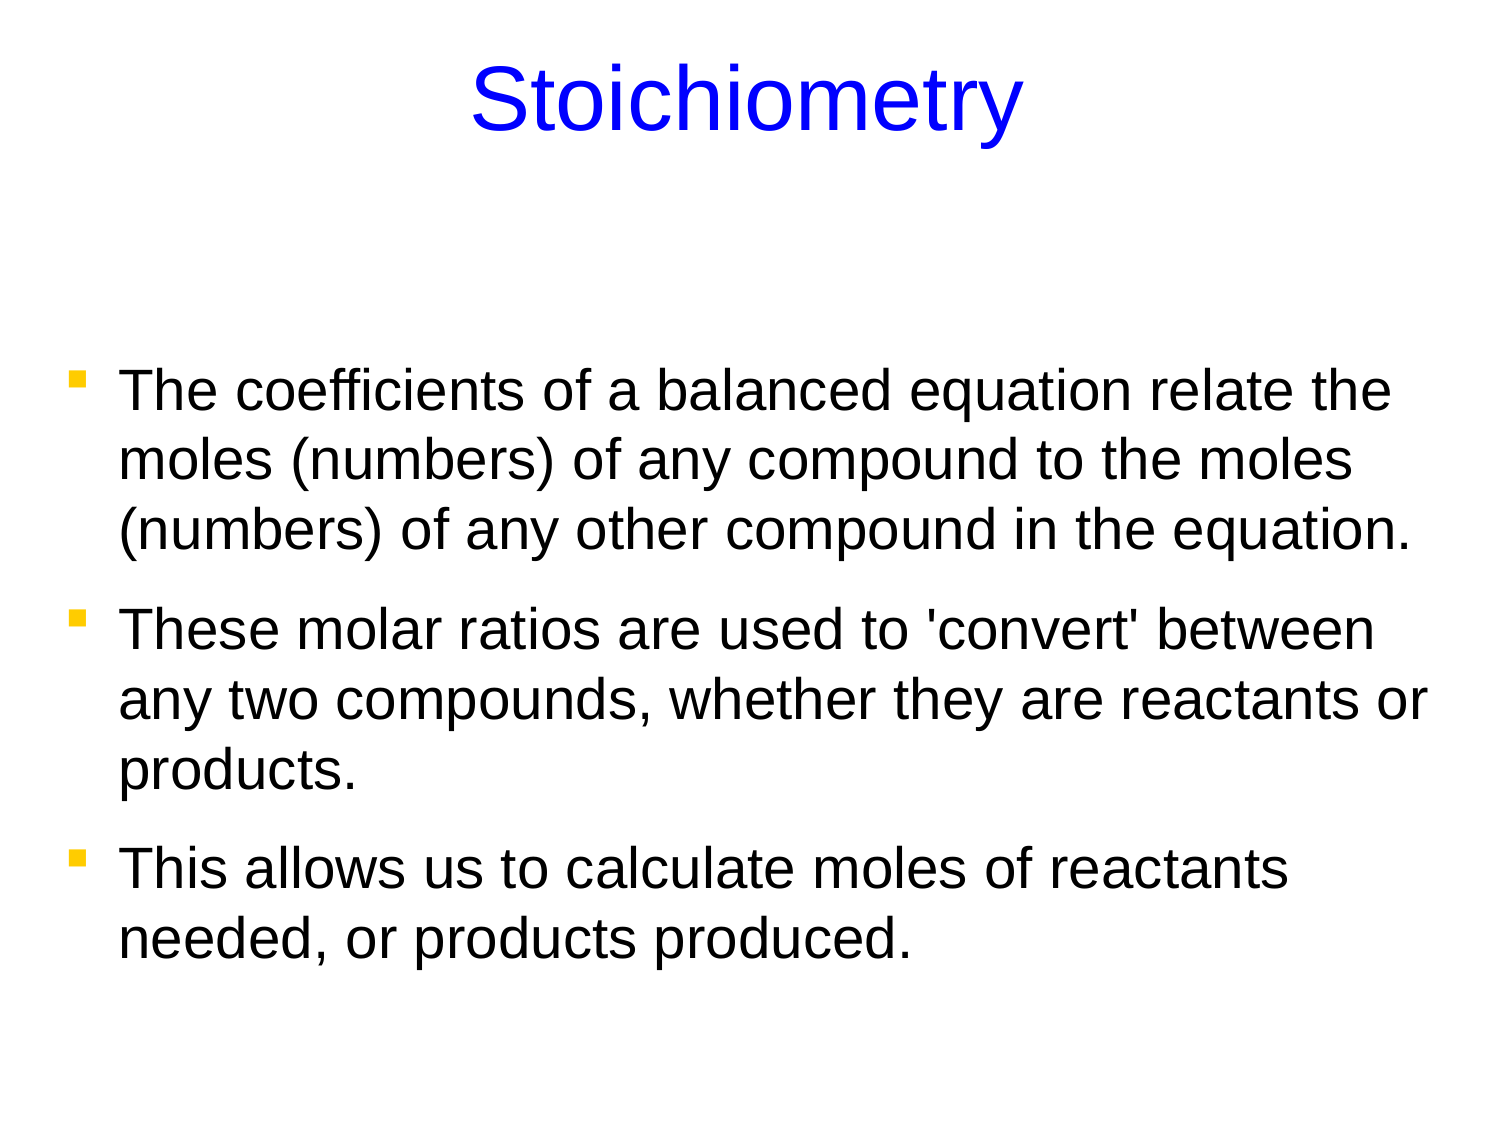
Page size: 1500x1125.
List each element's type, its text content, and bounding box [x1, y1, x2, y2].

title Stoichiometry [49, 30, 1446, 157]
list The coefficients of a balanced equation relate the moles (numbers) of any compound to the moles (numbers) of any other compound in the equation. These molar ratios are used to 'convert' between any two compounds, whether they are reactants or products. This allows us to calculate moles of reactants needed, or products produced. [49, 187, 1451, 1060]
